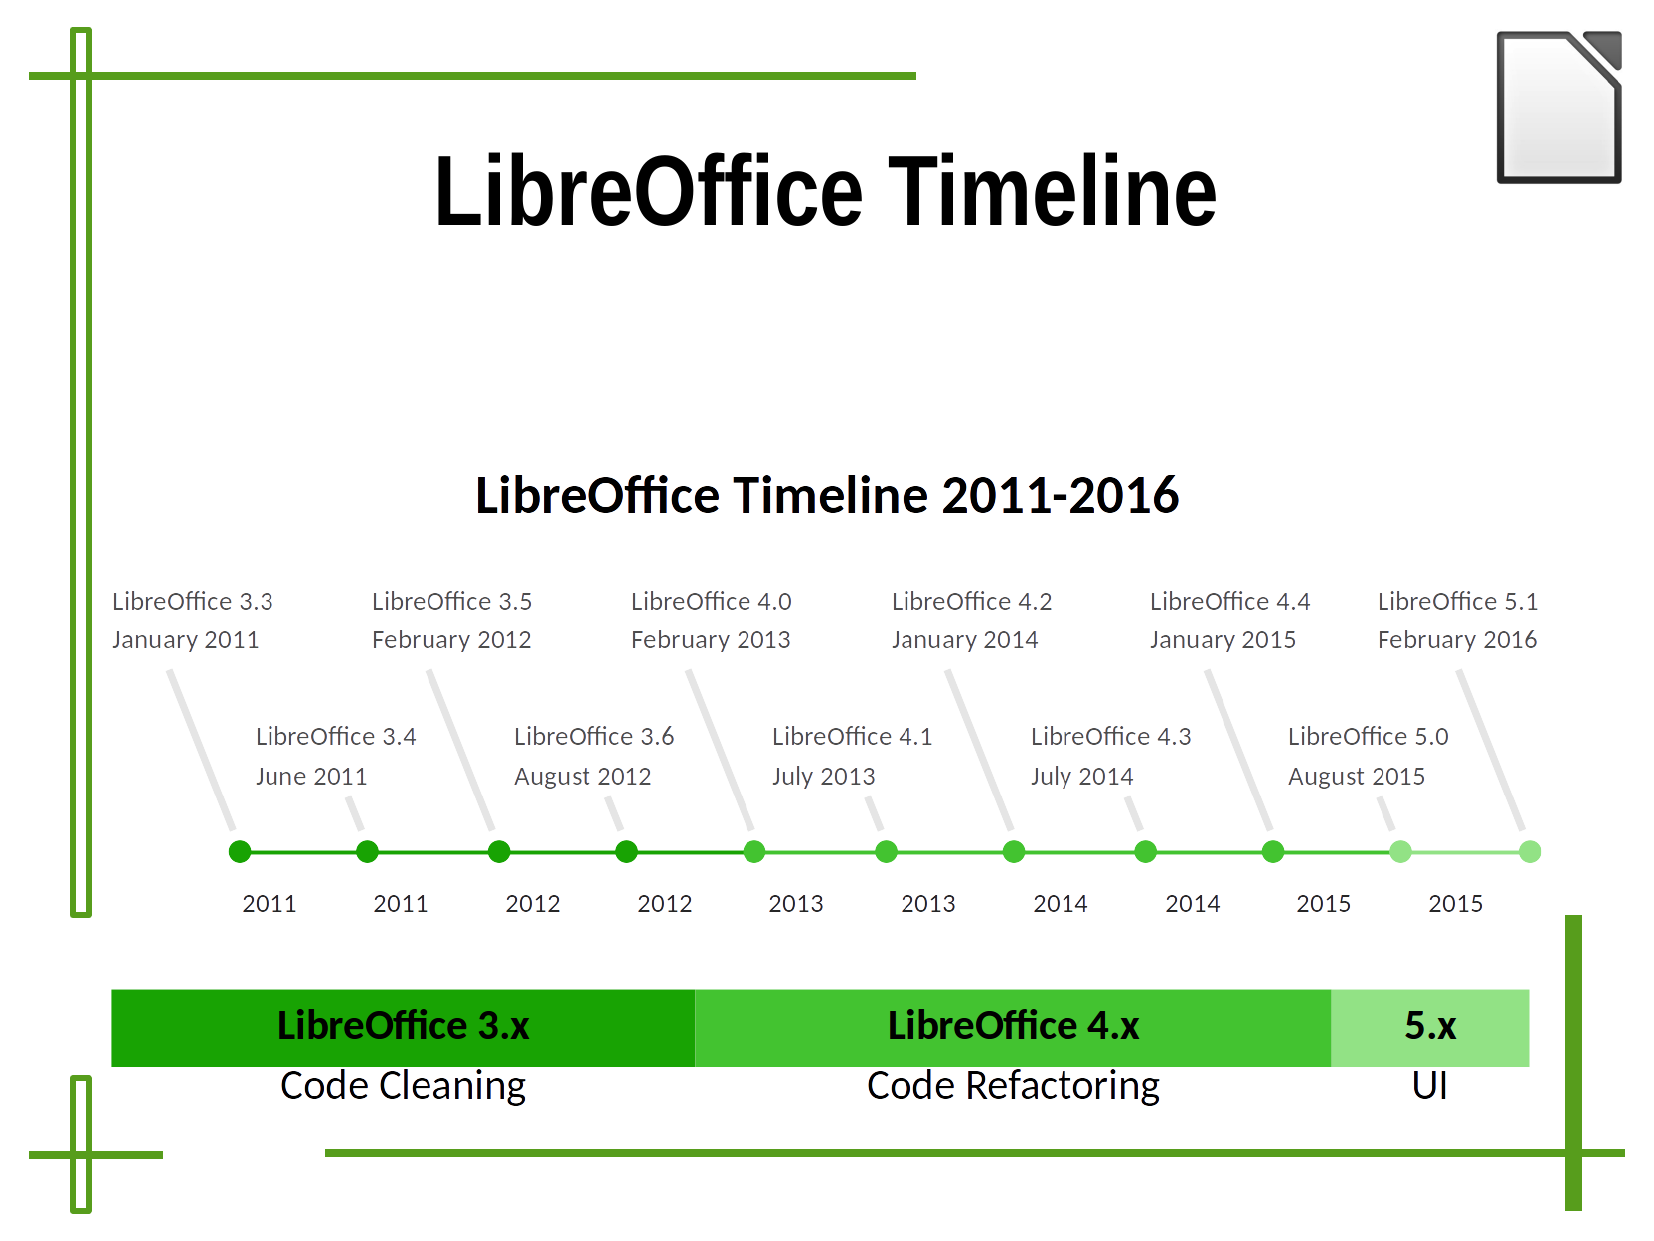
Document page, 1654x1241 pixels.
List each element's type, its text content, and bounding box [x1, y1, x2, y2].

picture [1494, 29, 1624, 186]
picture [111, 466, 1542, 1125]
title LibreOffice Timeline [118, 118, 1536, 260]
